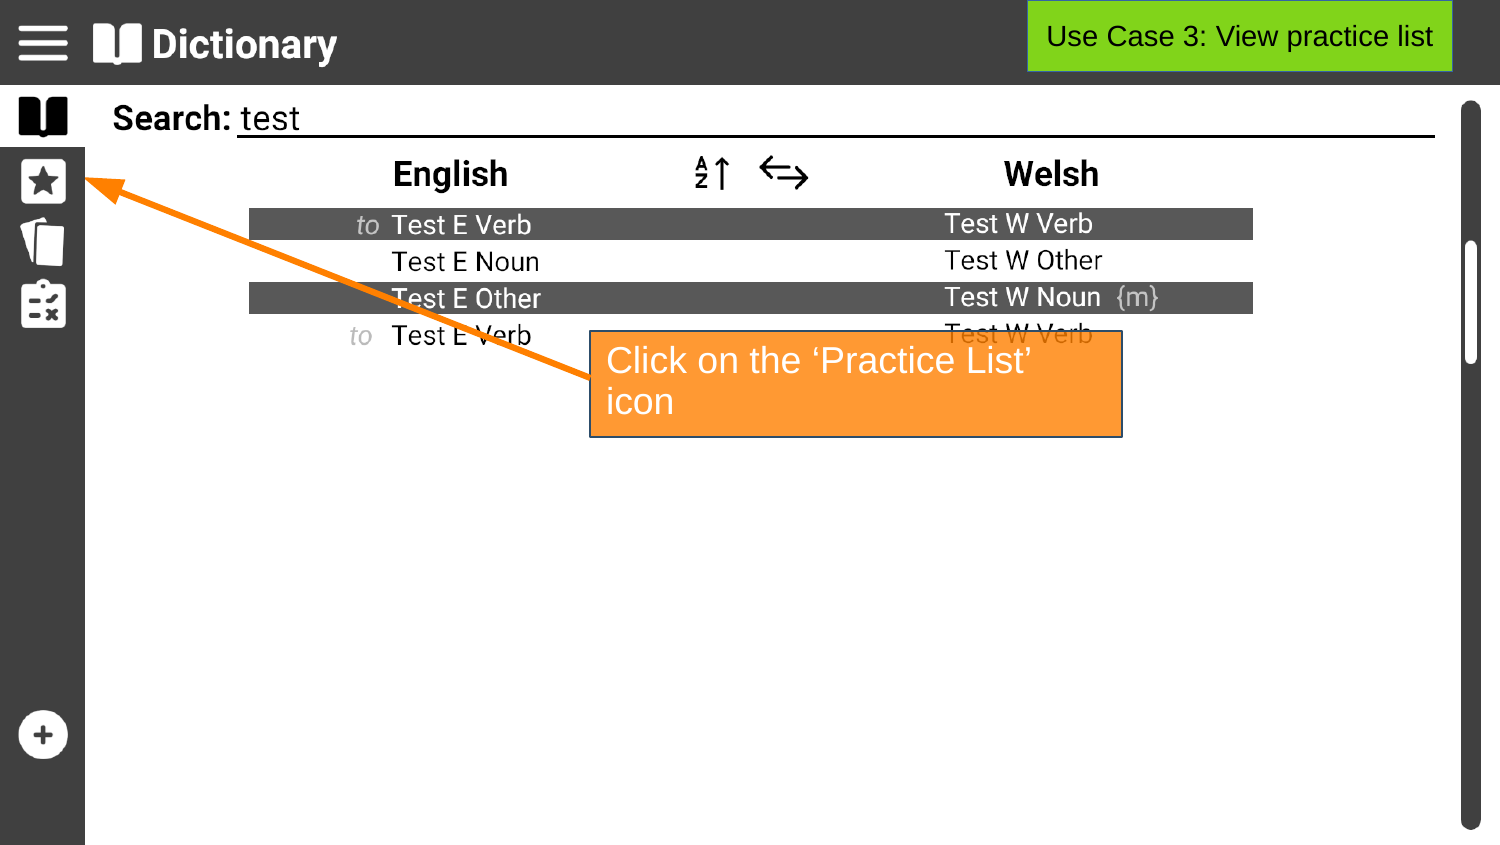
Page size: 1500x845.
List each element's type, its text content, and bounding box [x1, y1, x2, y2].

picture [0, 0, 1500, 845]
text_box Click on the ‘Practice List’ icon [590, 330, 1123, 438]
text_box Use Case 3: View practice list [1027, 0, 1453, 72]
